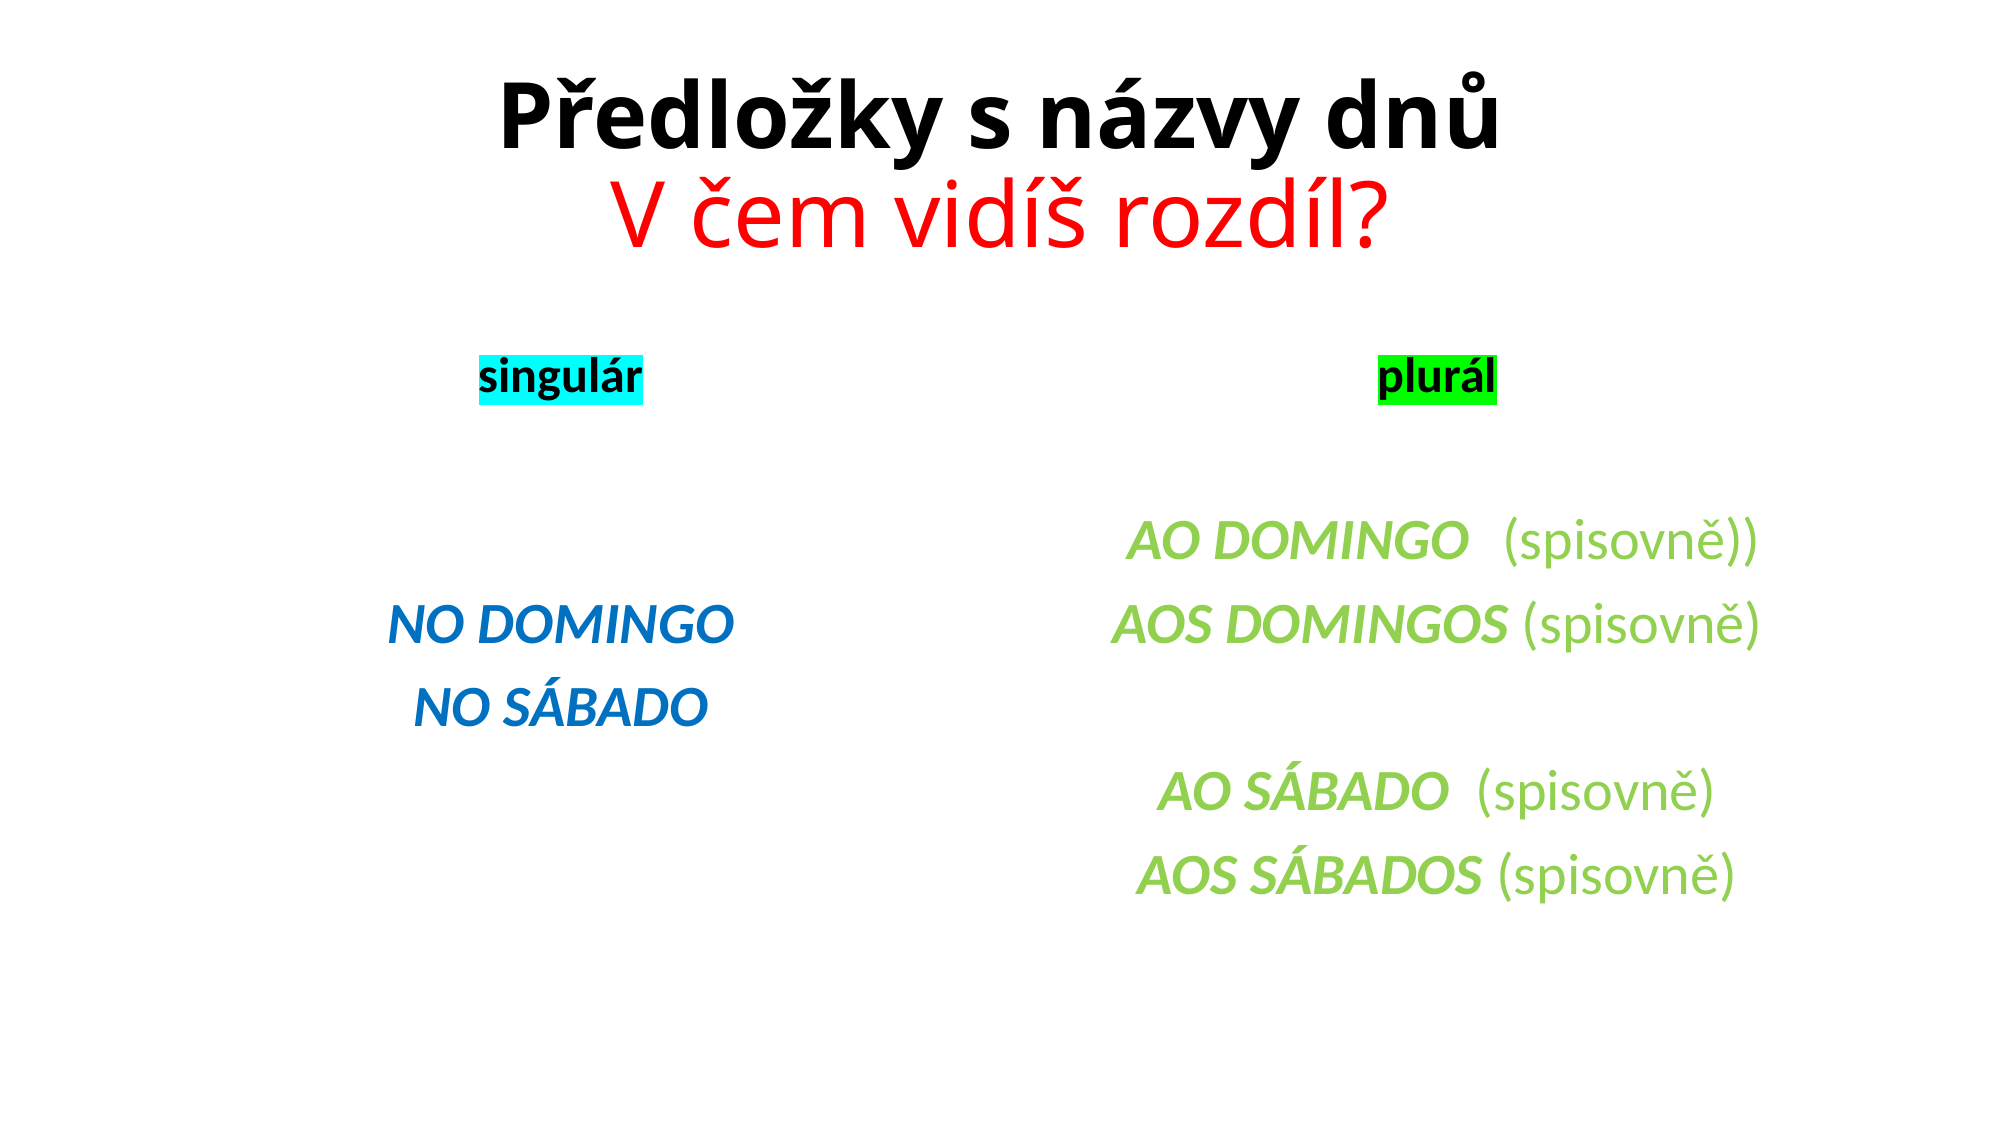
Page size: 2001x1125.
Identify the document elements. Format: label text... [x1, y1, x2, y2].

title Předložky s názvy dnů V čem vidíš rozdíl? [137, 59, 1863, 278]
list singulár [137, 275, 984, 410]
list NO DOMINGO NO SÁBADO [137, 410, 984, 1016]
list AO DOMINGO (spisovně)) AOS DOMINGOS (spisovně) AO SÁBADO (spisovně) AOS SÁBADOS (spisovně) [1012, 410, 1863, 1016]
list plurál [1012, 275, 1863, 410]
